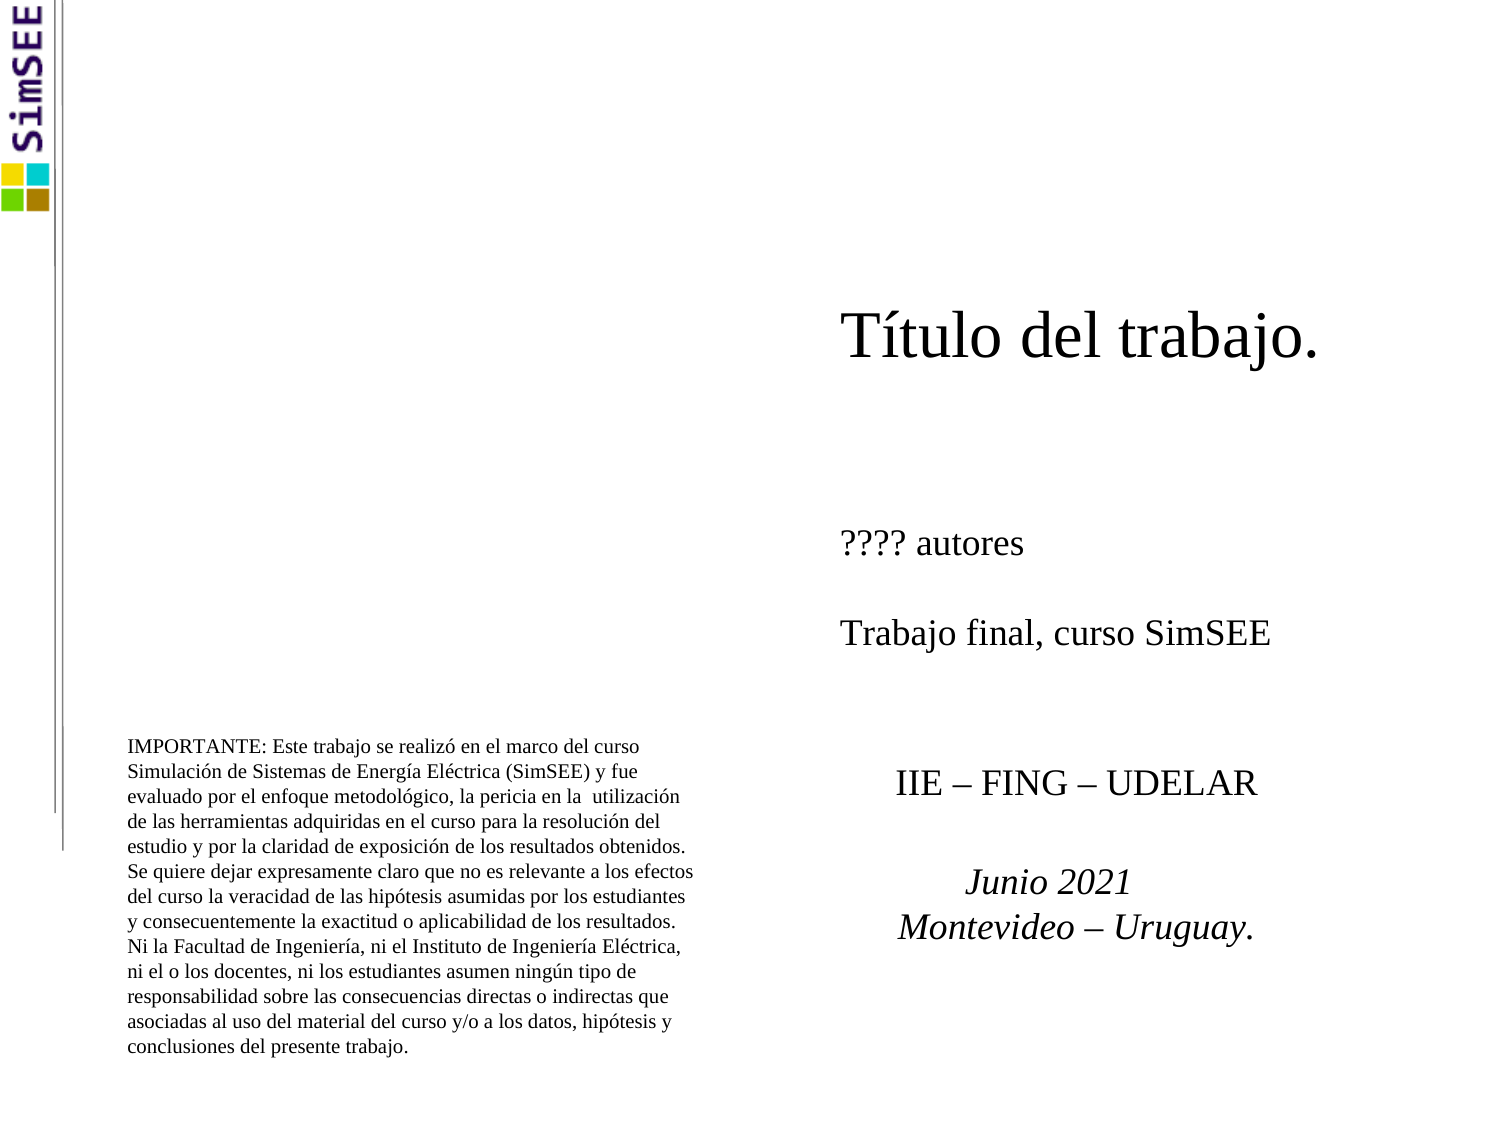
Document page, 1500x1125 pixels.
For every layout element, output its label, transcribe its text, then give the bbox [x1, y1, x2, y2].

title Título del trabajo. [724, 62, 1438, 601]
text_box ???? autores Trabajo final, curso SimSEE [824, 464, 1313, 661]
picture [0, 162, 51, 213]
picture [0, 5, 52, 154]
text_box IMPORTANTE: Este trabajo se realizó en el marco del curso Simulación de Sistemas de Energía Eléctrica (SimSEE) y fue evaluado por el enfoque metodológico, la pericia en la utilización de las herramientas adquiridas en el curso para la resolución del estudio y por la claridad de exposición de los resultados obtenidos. Se quiere dejar expresamente claro que no es relevante a los efectos del curso la veracidad de las hipótesis asumidas por los estudiantes y consecuentemente la exactitud o aplicabilidad de los resultados. Ni la Facultad de Ingeniería, ni el Instituto de Ingeniería Eléctrica, ni el o los docentes, ni los estudiantes asumen ningún tipo de responsabilidad sobre las consecuencias directas o indirectas que asociadas al uso del material del curso y/o a los datos, hipótesis y conclusiones del presente trabajo. [112, 725, 713, 1066]
list IIE – FING – UDELAR Junio 2021 Montevideo – Uruguay. [717, 705, 1381, 1006]
